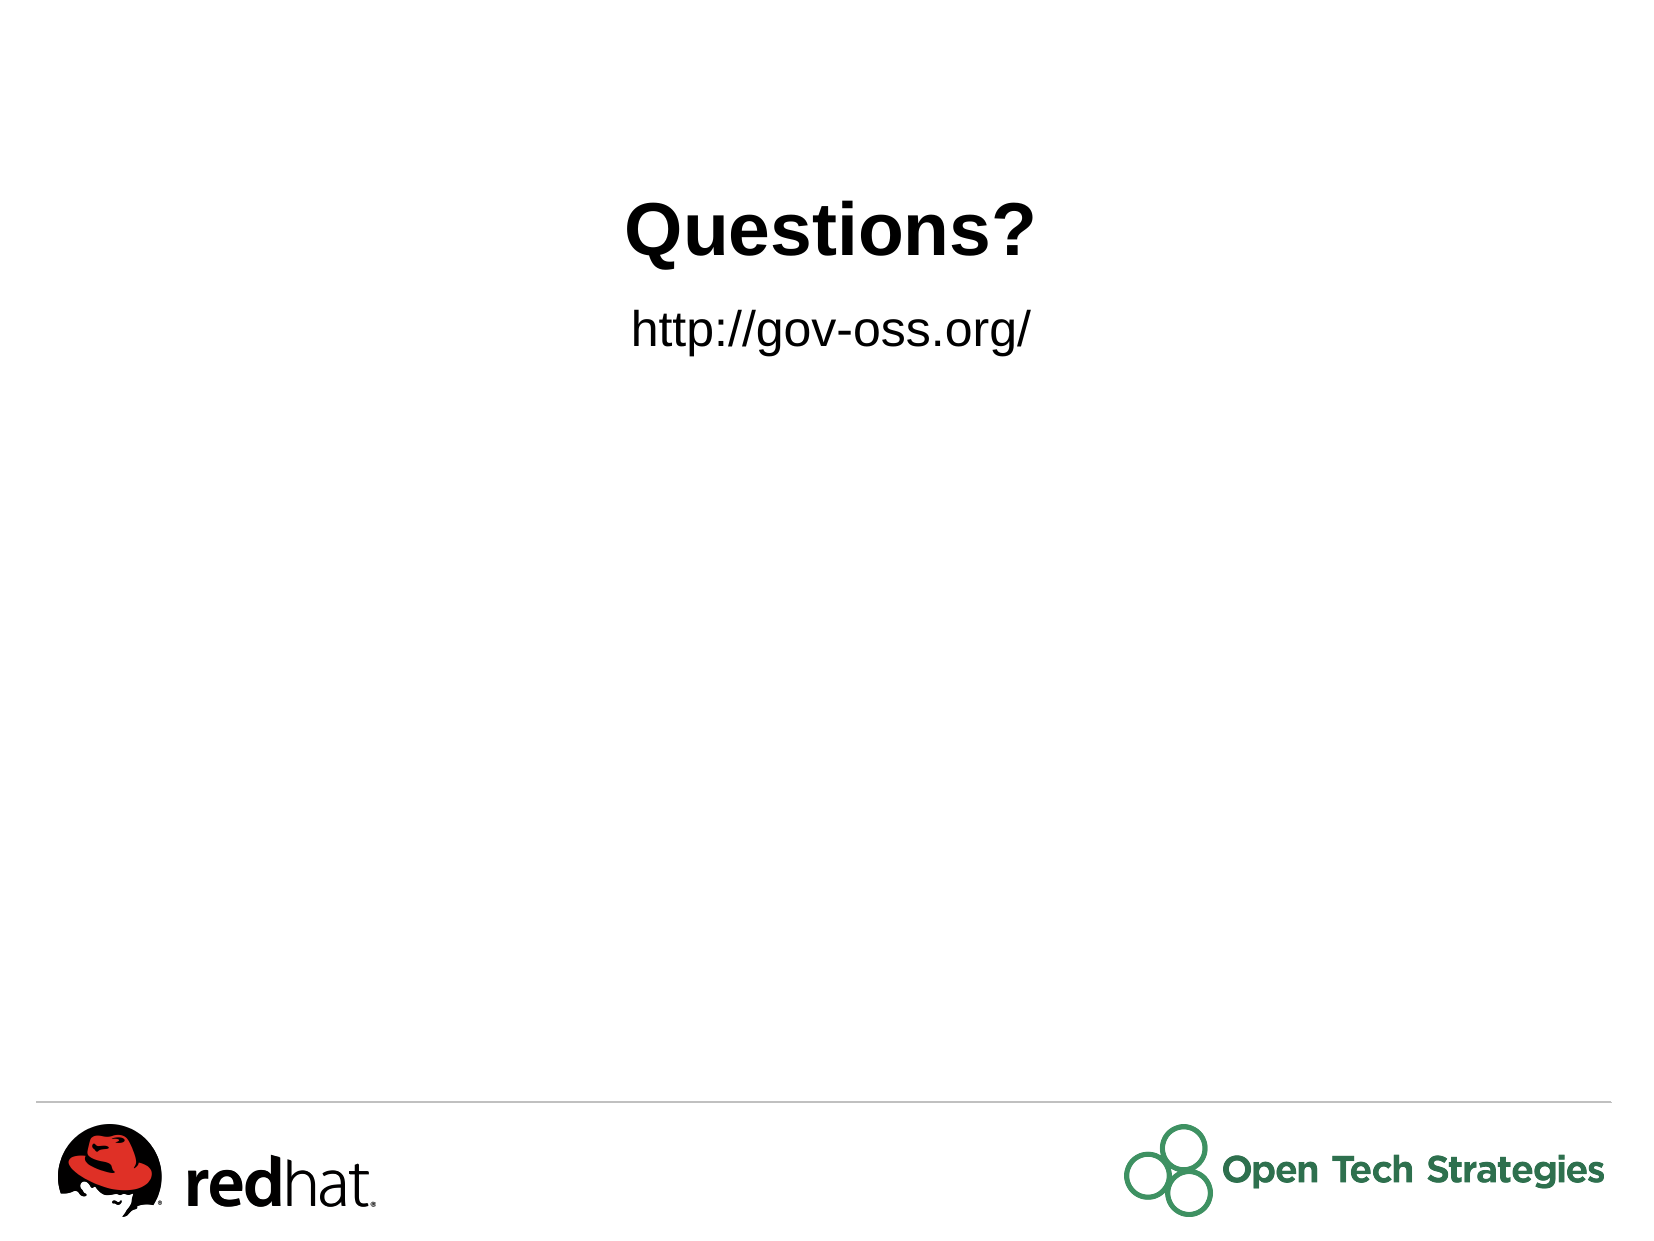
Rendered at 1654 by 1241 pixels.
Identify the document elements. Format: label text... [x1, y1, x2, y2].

list Questions? http://gov-oss.org/ [87, 187, 1576, 526]
picture [1124, 1124, 1604, 1217]
picture [58, 1124, 376, 1217]
